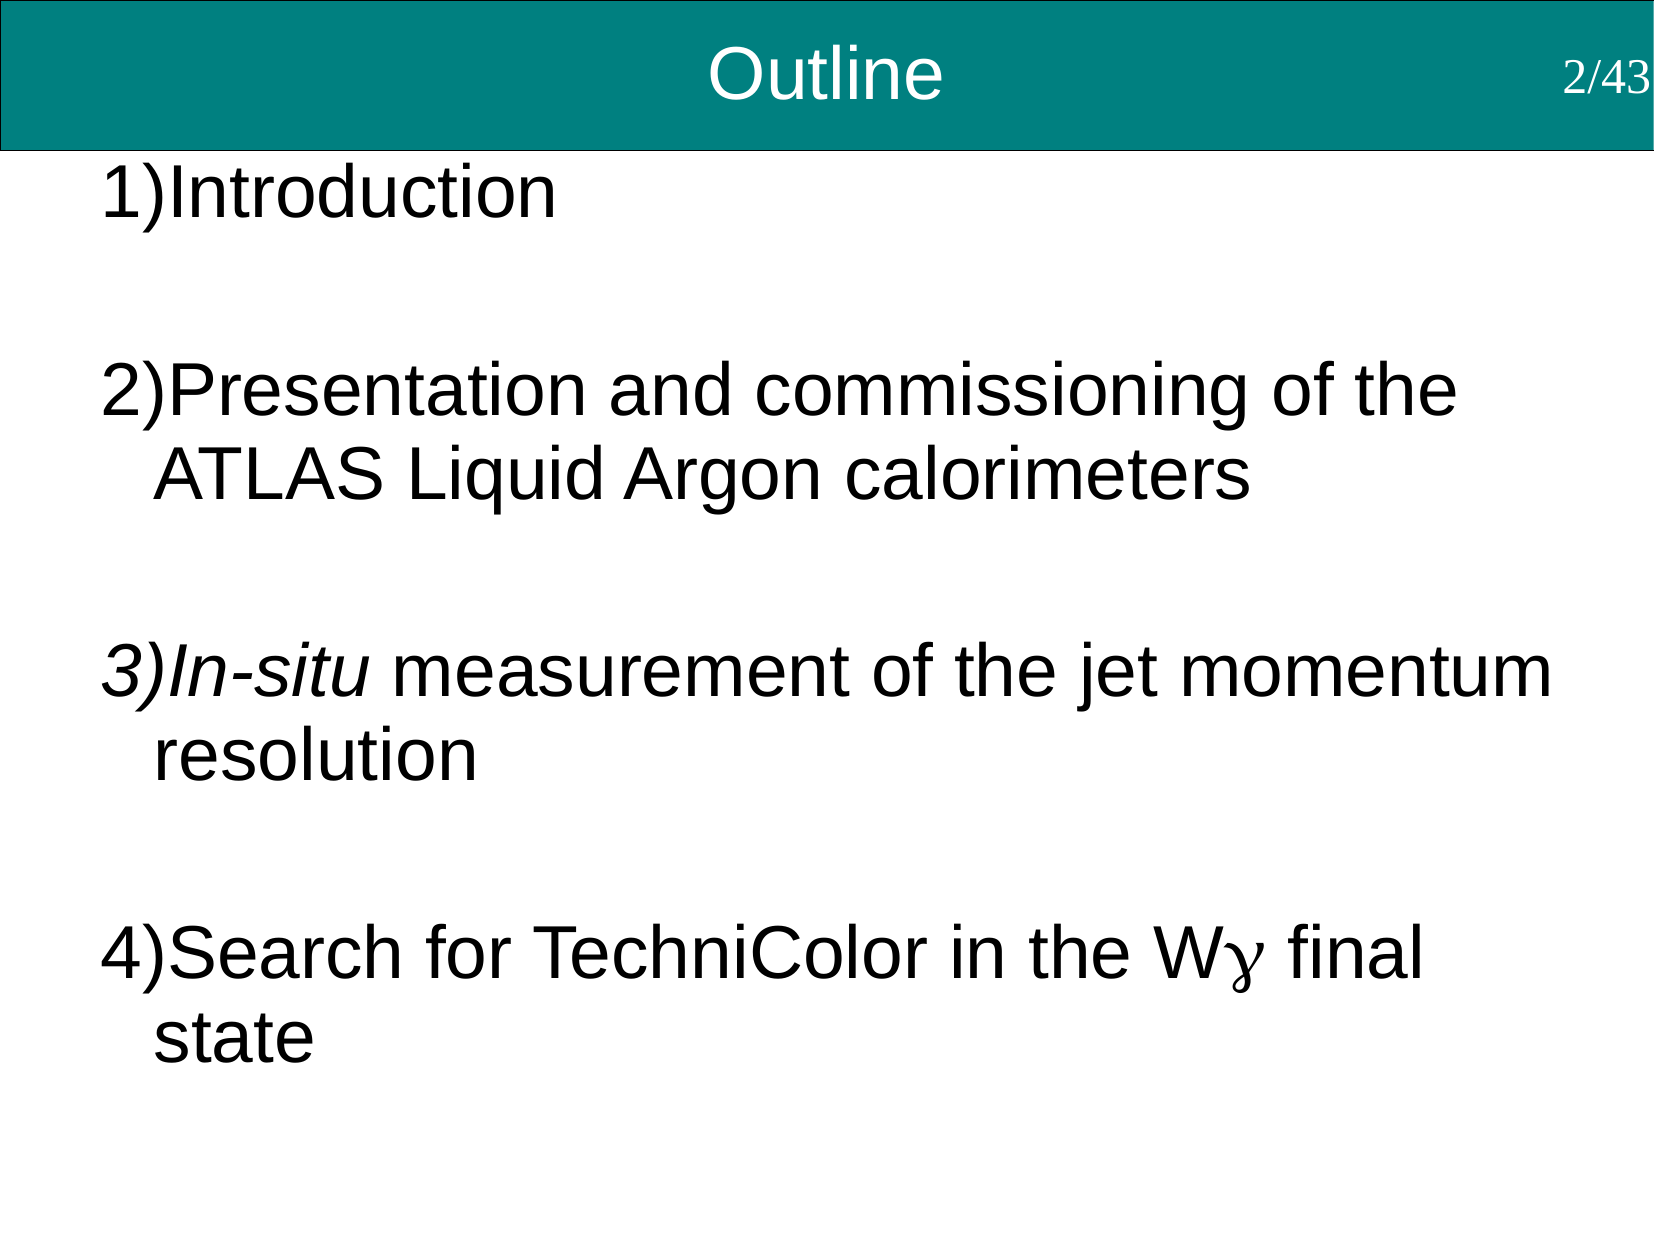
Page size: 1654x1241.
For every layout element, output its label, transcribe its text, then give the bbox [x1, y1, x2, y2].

list Introduction Presentation and commissioning of the ATLAS Liquid Argon calorimeters In-situ measurement of the jet momentum resolution Search for TechniColor in the W final state [82, 150, 1571, 1109]
title Outline [82, 23, 1571, 125]
